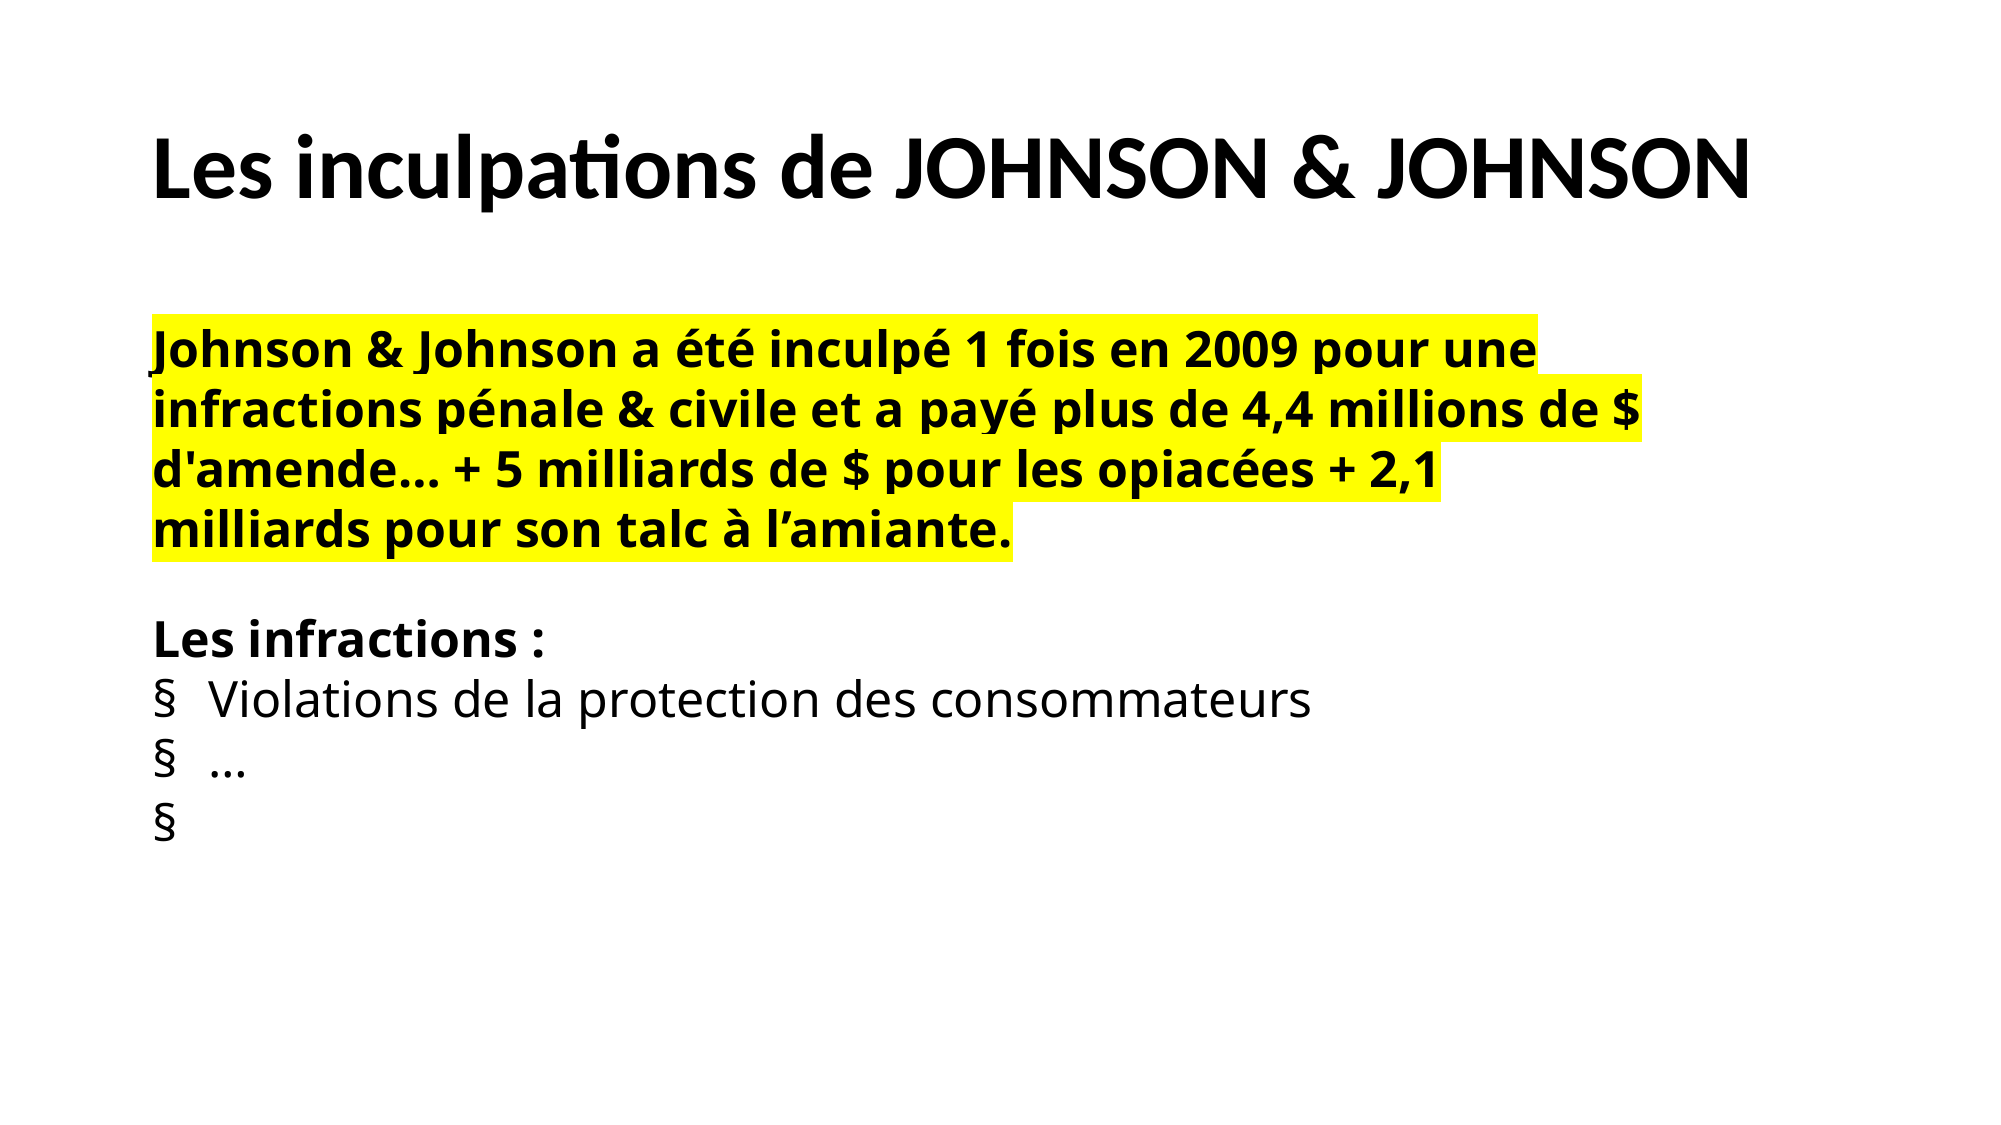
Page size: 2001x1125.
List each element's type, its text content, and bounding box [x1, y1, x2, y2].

title Les inculpations de JOHNSON & JOHNSON [137, 59, 1863, 278]
text_box Johnson & Johnson a été inculpé 1 fois en 2009 pour une infractions pénale & civile et a payé plus de 4,4 millions de $ d'amende… + 5 milliards de $ pour les opiacées + 2,1 milliards pour son talc à l’amiante. Les infractions : Violations de la protection des consommateurs … [137, 310, 1659, 864]
